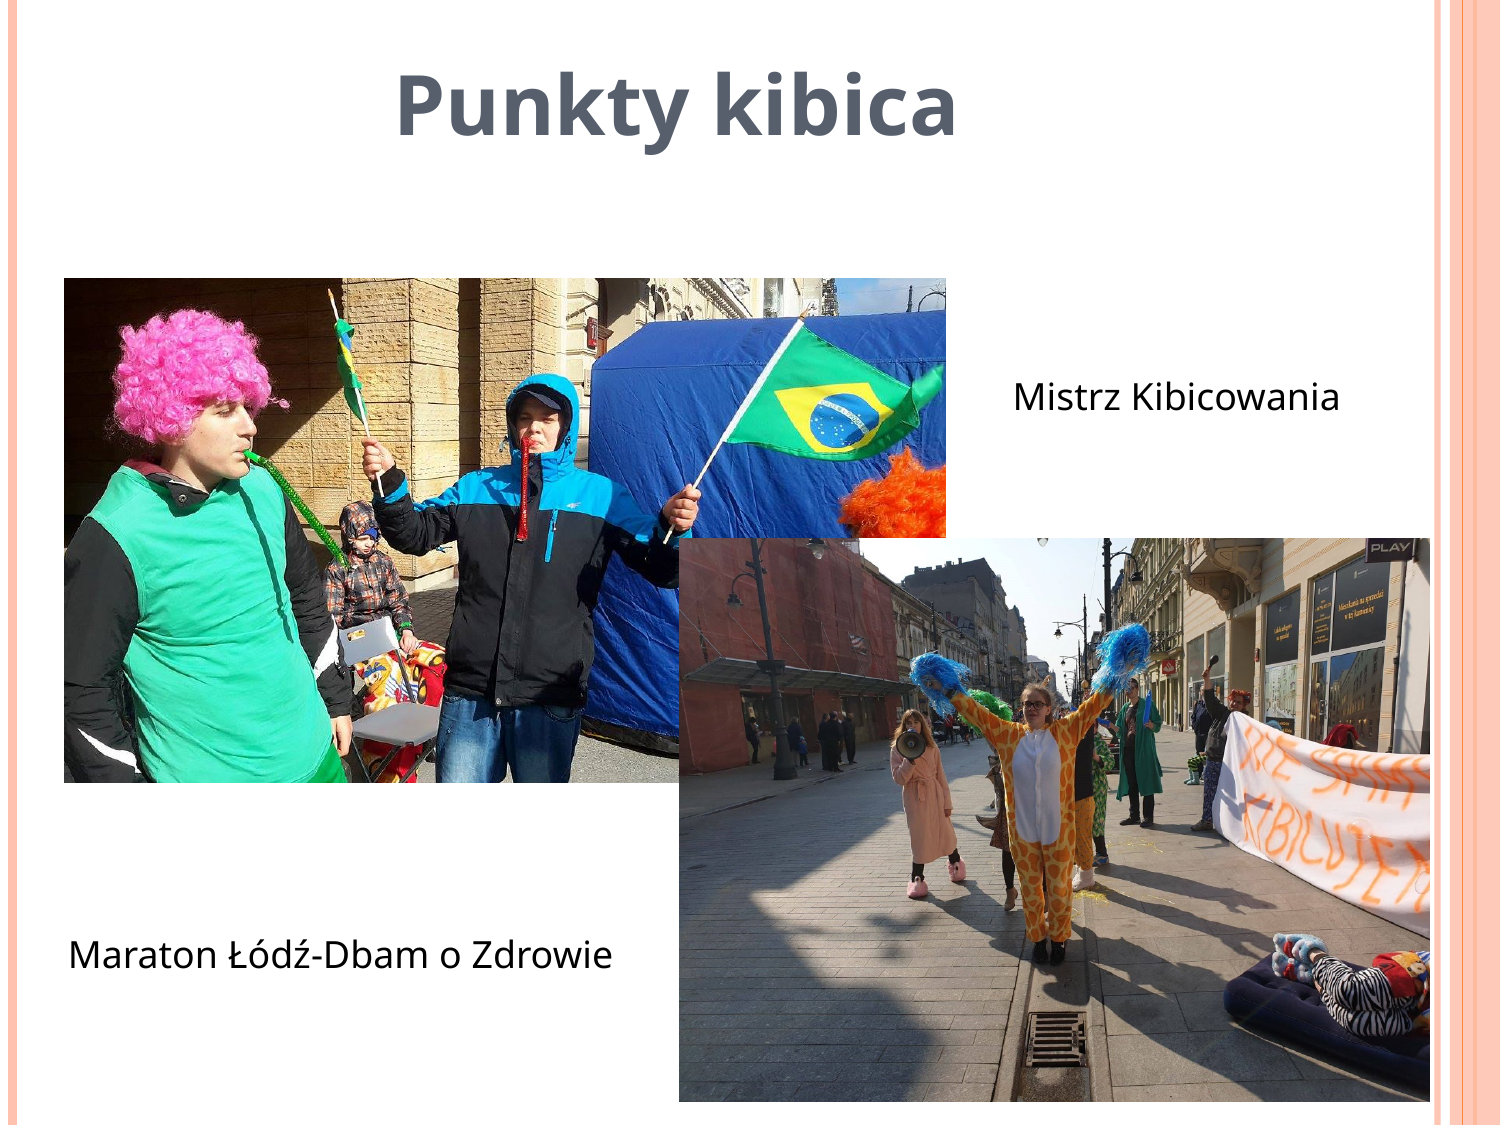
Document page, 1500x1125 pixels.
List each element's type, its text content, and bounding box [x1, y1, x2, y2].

picture [64, 278, 1430, 1102]
text_box Maraton Łódź-Dbam o Zdrowie [53, 923, 644, 984]
title Punkty kibica [75, 45, 1300, 197]
text_box Mistrz Kibicowania [998, 365, 1400, 426]
